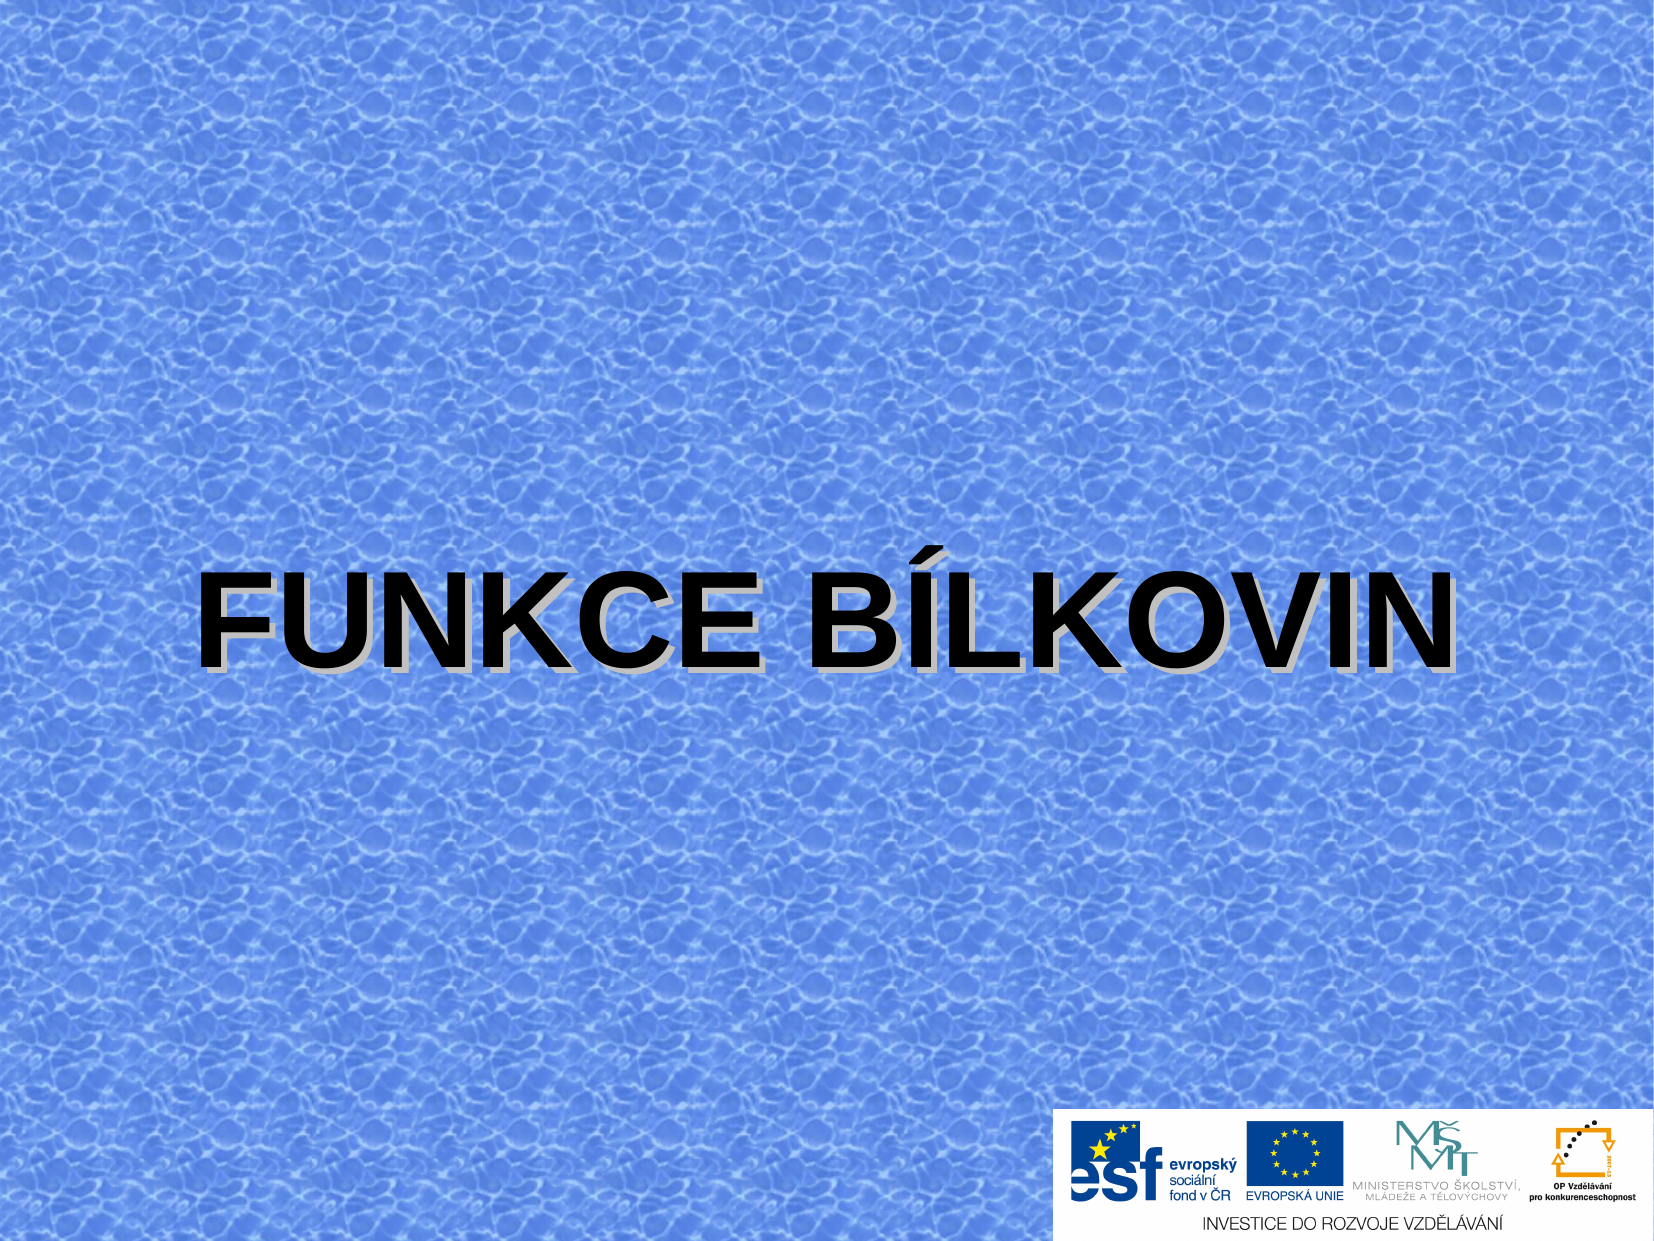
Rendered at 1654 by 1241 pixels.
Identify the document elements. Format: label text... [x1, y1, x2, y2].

picture [0, 0, 1654, 1241]
subtitle FUNKCE BÍLKOVIN [82, 210, 1571, 1030]
